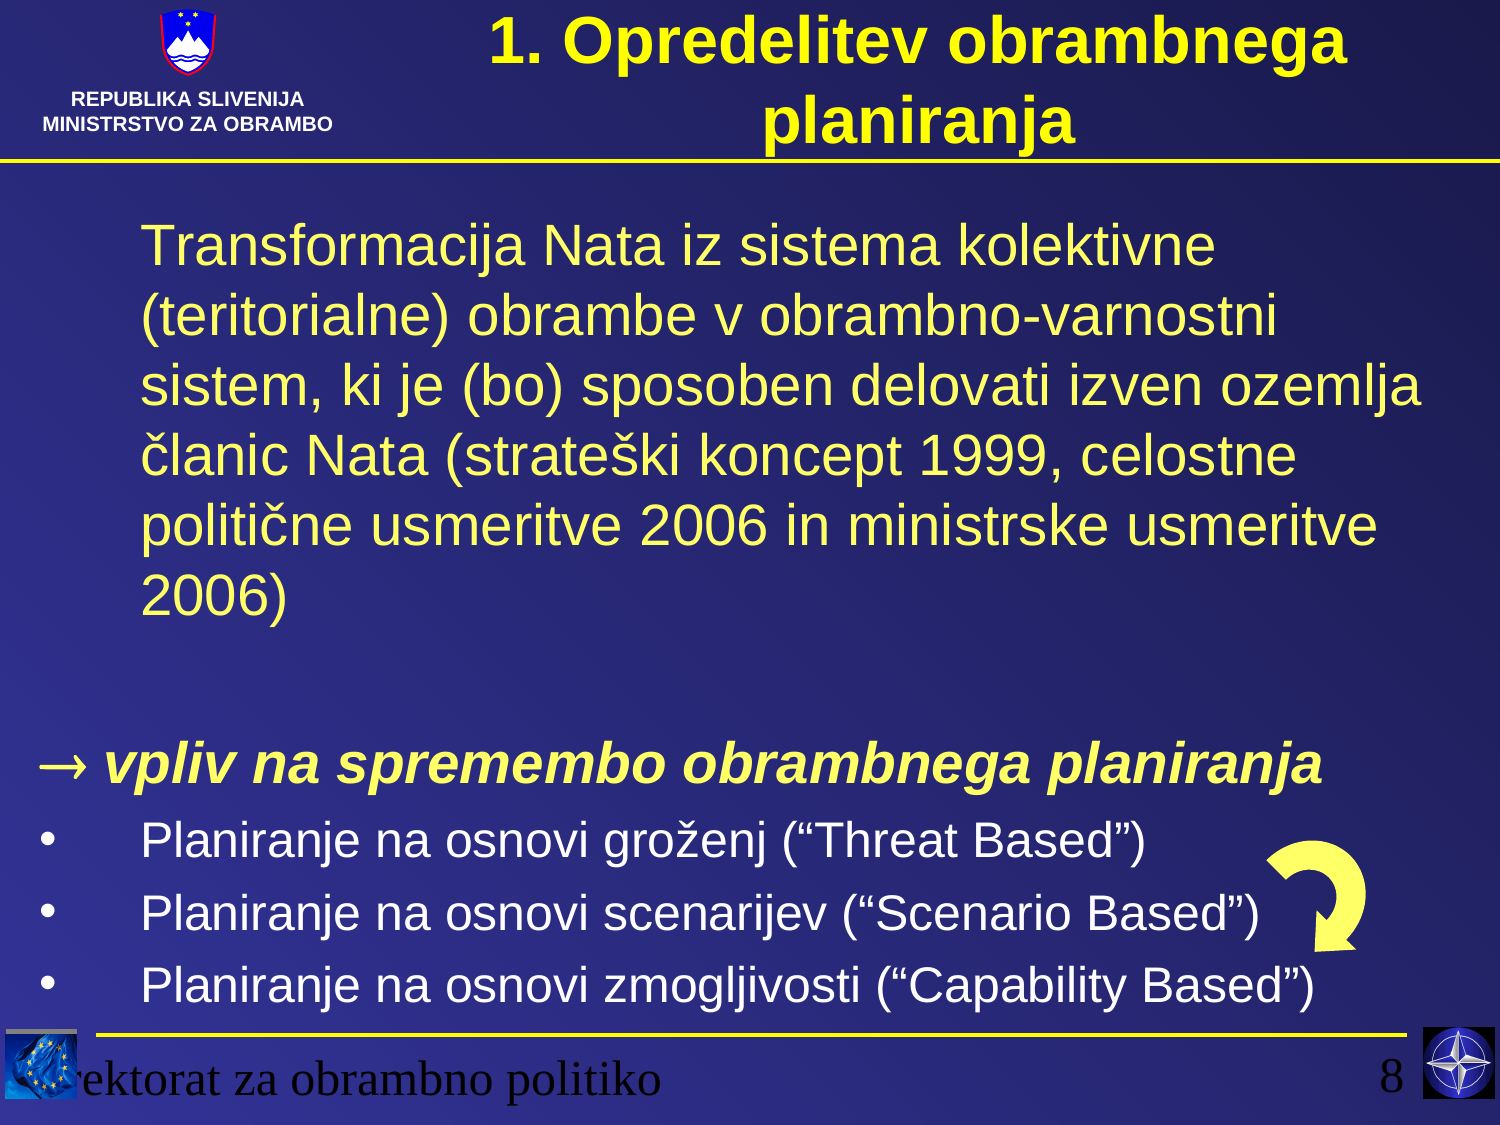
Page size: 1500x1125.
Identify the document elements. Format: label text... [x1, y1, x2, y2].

title 1. Opredelitev obrambnega planiranja [348, 0, 1489, 165]
text_box [1266, 840, 1366, 952]
list Transformacija Nata iz sistema kolektivne (teritorialne) obrambe v obrambno-varnostni sistem, ki je (bo) sposoben delovati izven ozemlja članic Nata (strateški koncept 1999, celostne politične usmeritve 2006 in ministrske usmeritve 2006)  vpliv na spremembo obrambnega planiranja Planiranje na osnovi groženj (“Threat Based”) Planiranje na osnovi scenarijev (“Scenario Based”) Planiranje na osnovi zmogljivosti (“Capability Based”) [24, 199, 1476, 1038]
